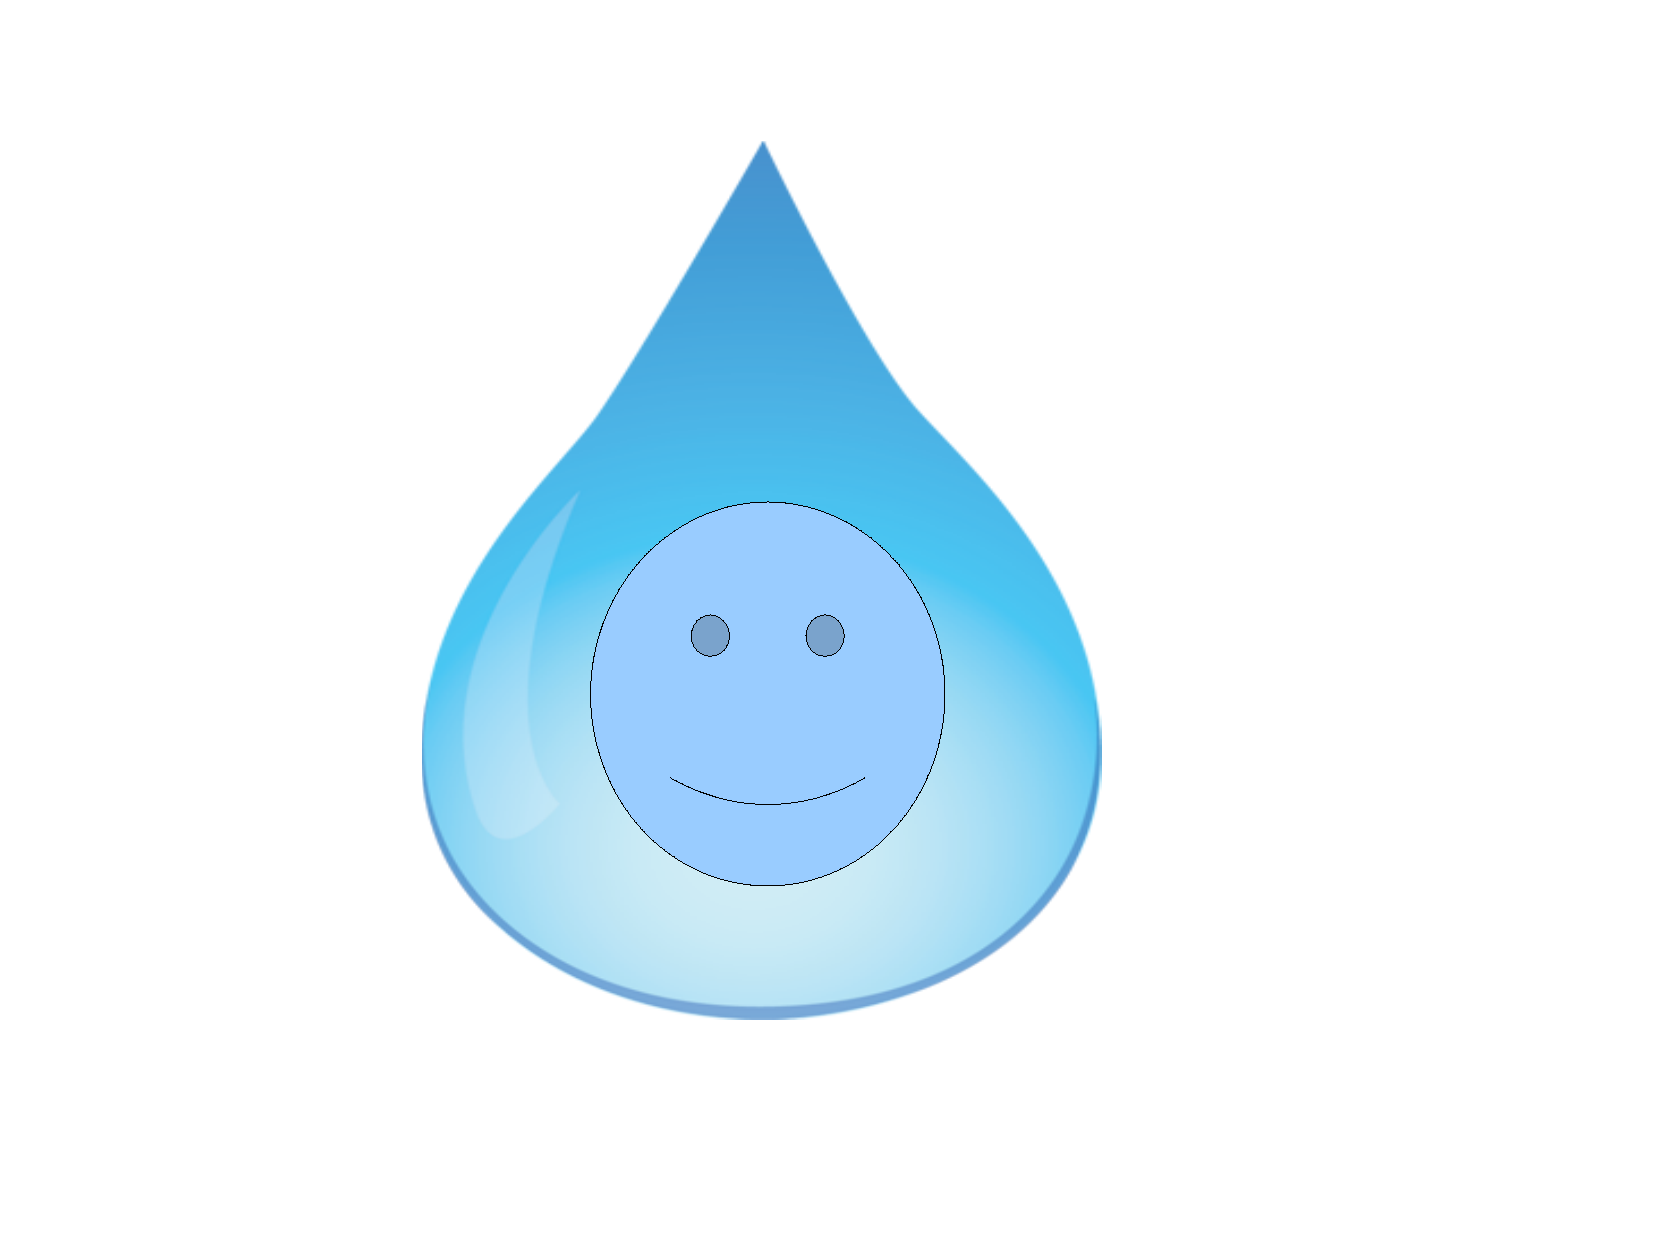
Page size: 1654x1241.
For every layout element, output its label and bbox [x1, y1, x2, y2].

text_box [590, 501, 945, 886]
picture [422, 141, 1102, 1020]
